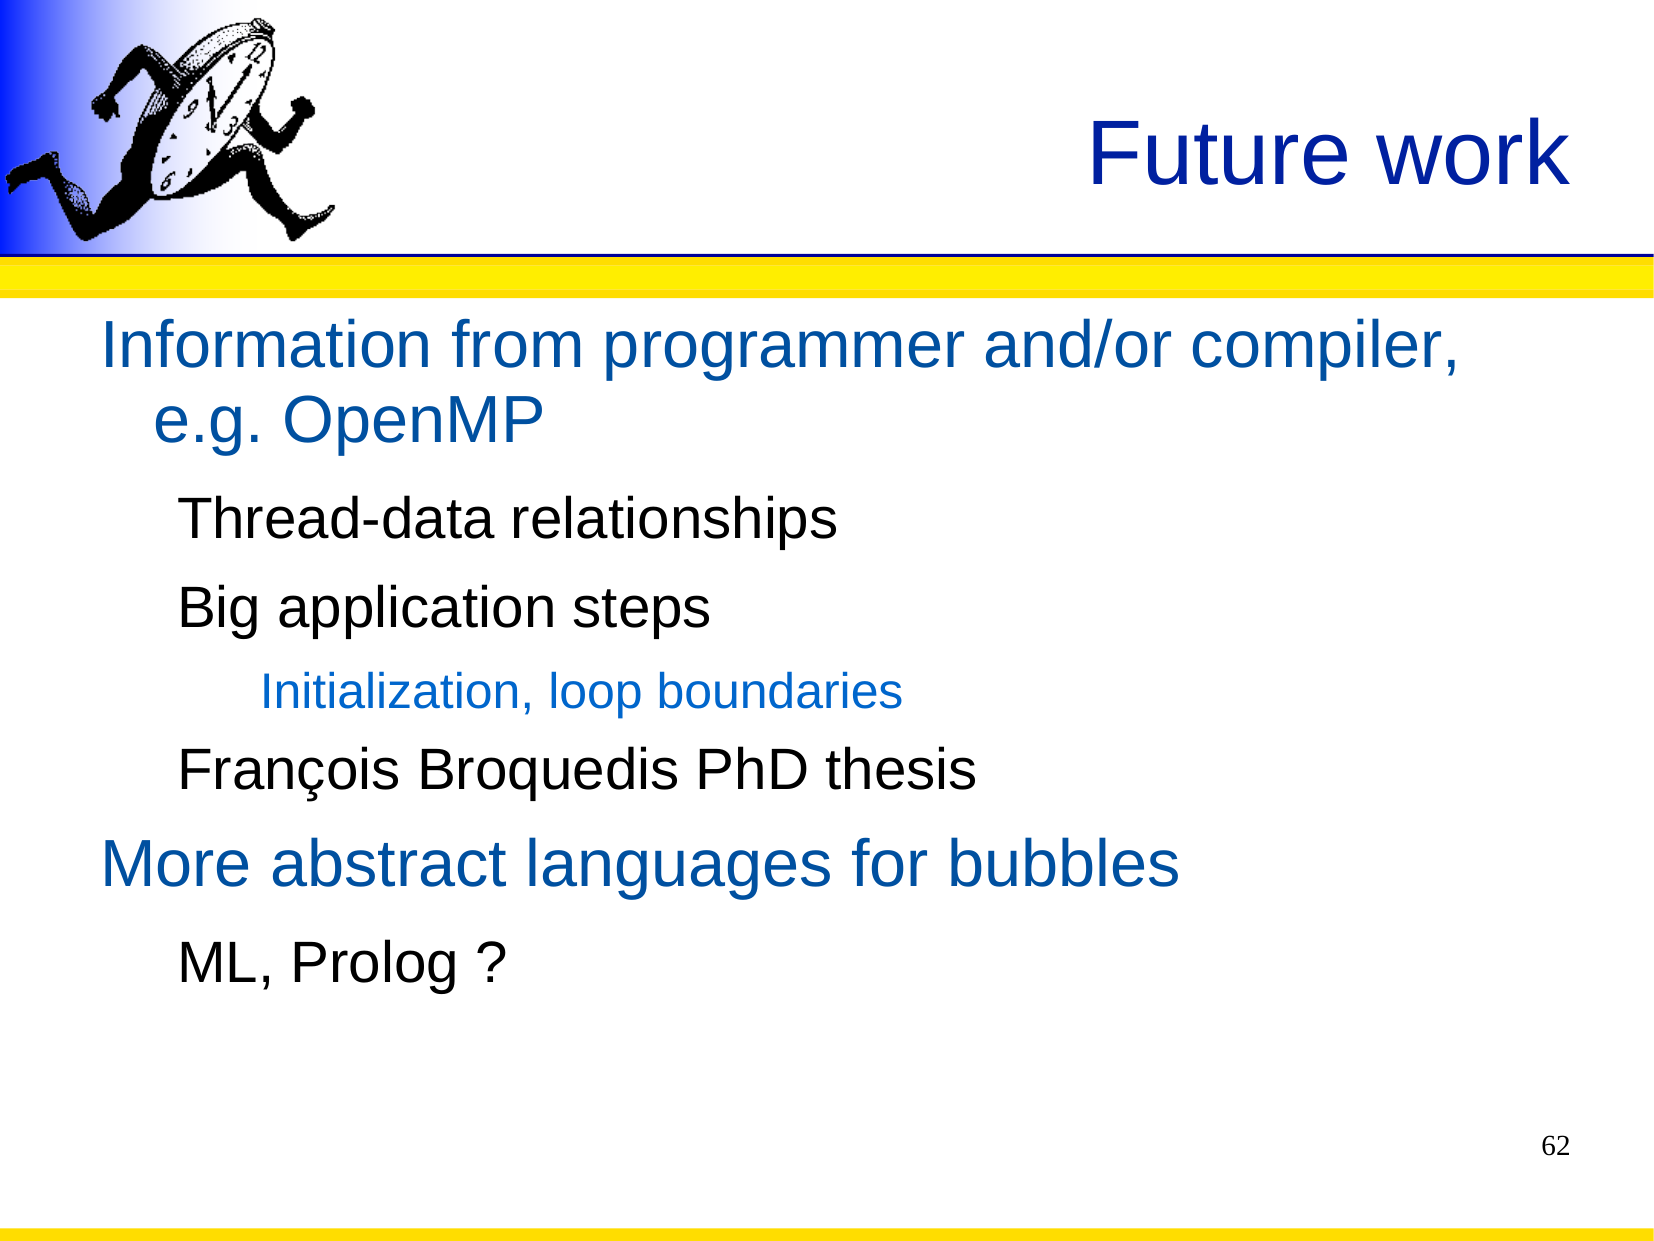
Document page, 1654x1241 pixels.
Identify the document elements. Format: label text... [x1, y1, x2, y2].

title Future work [372, 56, 1571, 250]
list Information from programmer and/or compiler, e.g. OpenMP Thread-data relationships Big application steps Initialization, loop boundaries François Broquedis PhD thesis More abstract languages for bubbles ML, Prolog ? [82, 307, 1571, 1111]
picture [4, 9, 343, 253]
